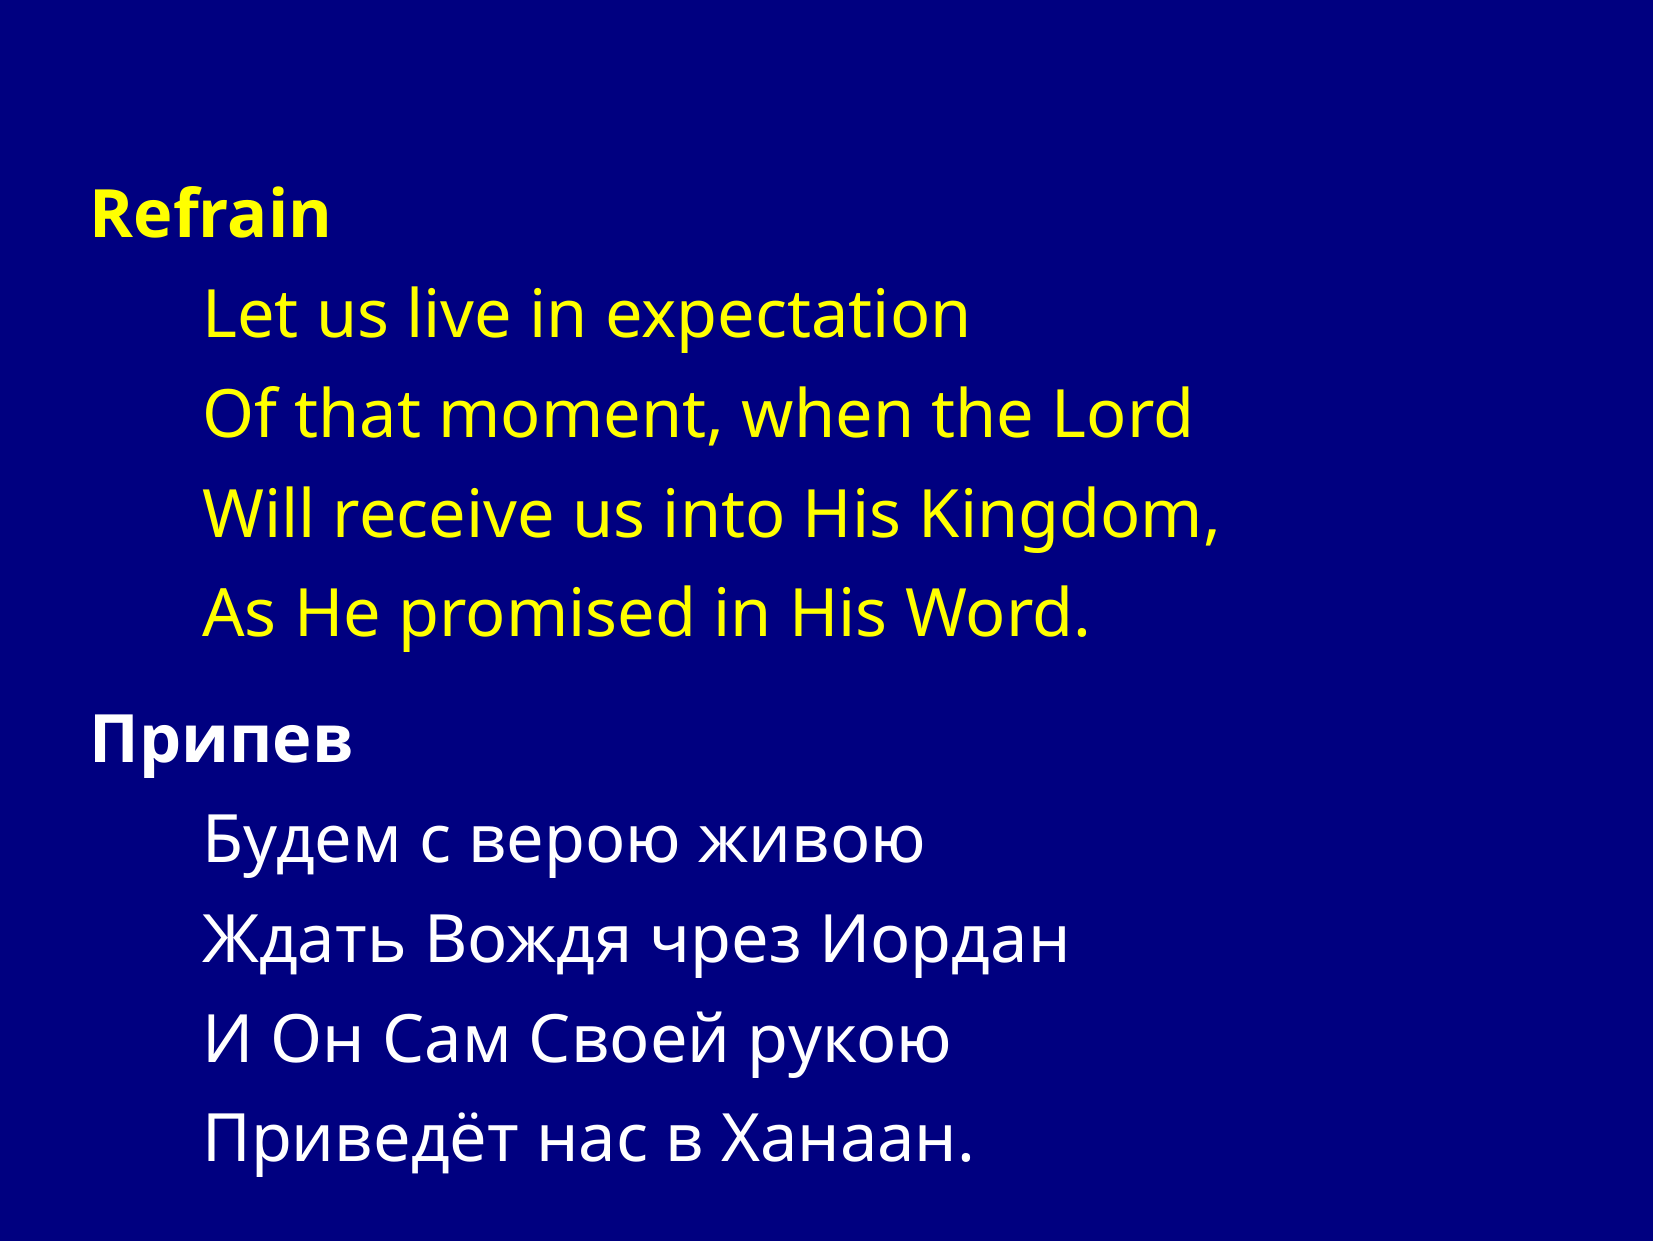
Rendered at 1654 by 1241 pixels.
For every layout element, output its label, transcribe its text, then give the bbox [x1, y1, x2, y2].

text_box Refrain Let us live in expectation Of that moment, when the Lord Will receive us into His Kingdom, As He promised in His Word. [75, 150, 1576, 638]
text_box Припев Будем с верою живою Ждать Вождя чрез Иордан И Он Сам Своей рукою Приведёт нас в Ханаан. [75, 675, 1576, 1163]
